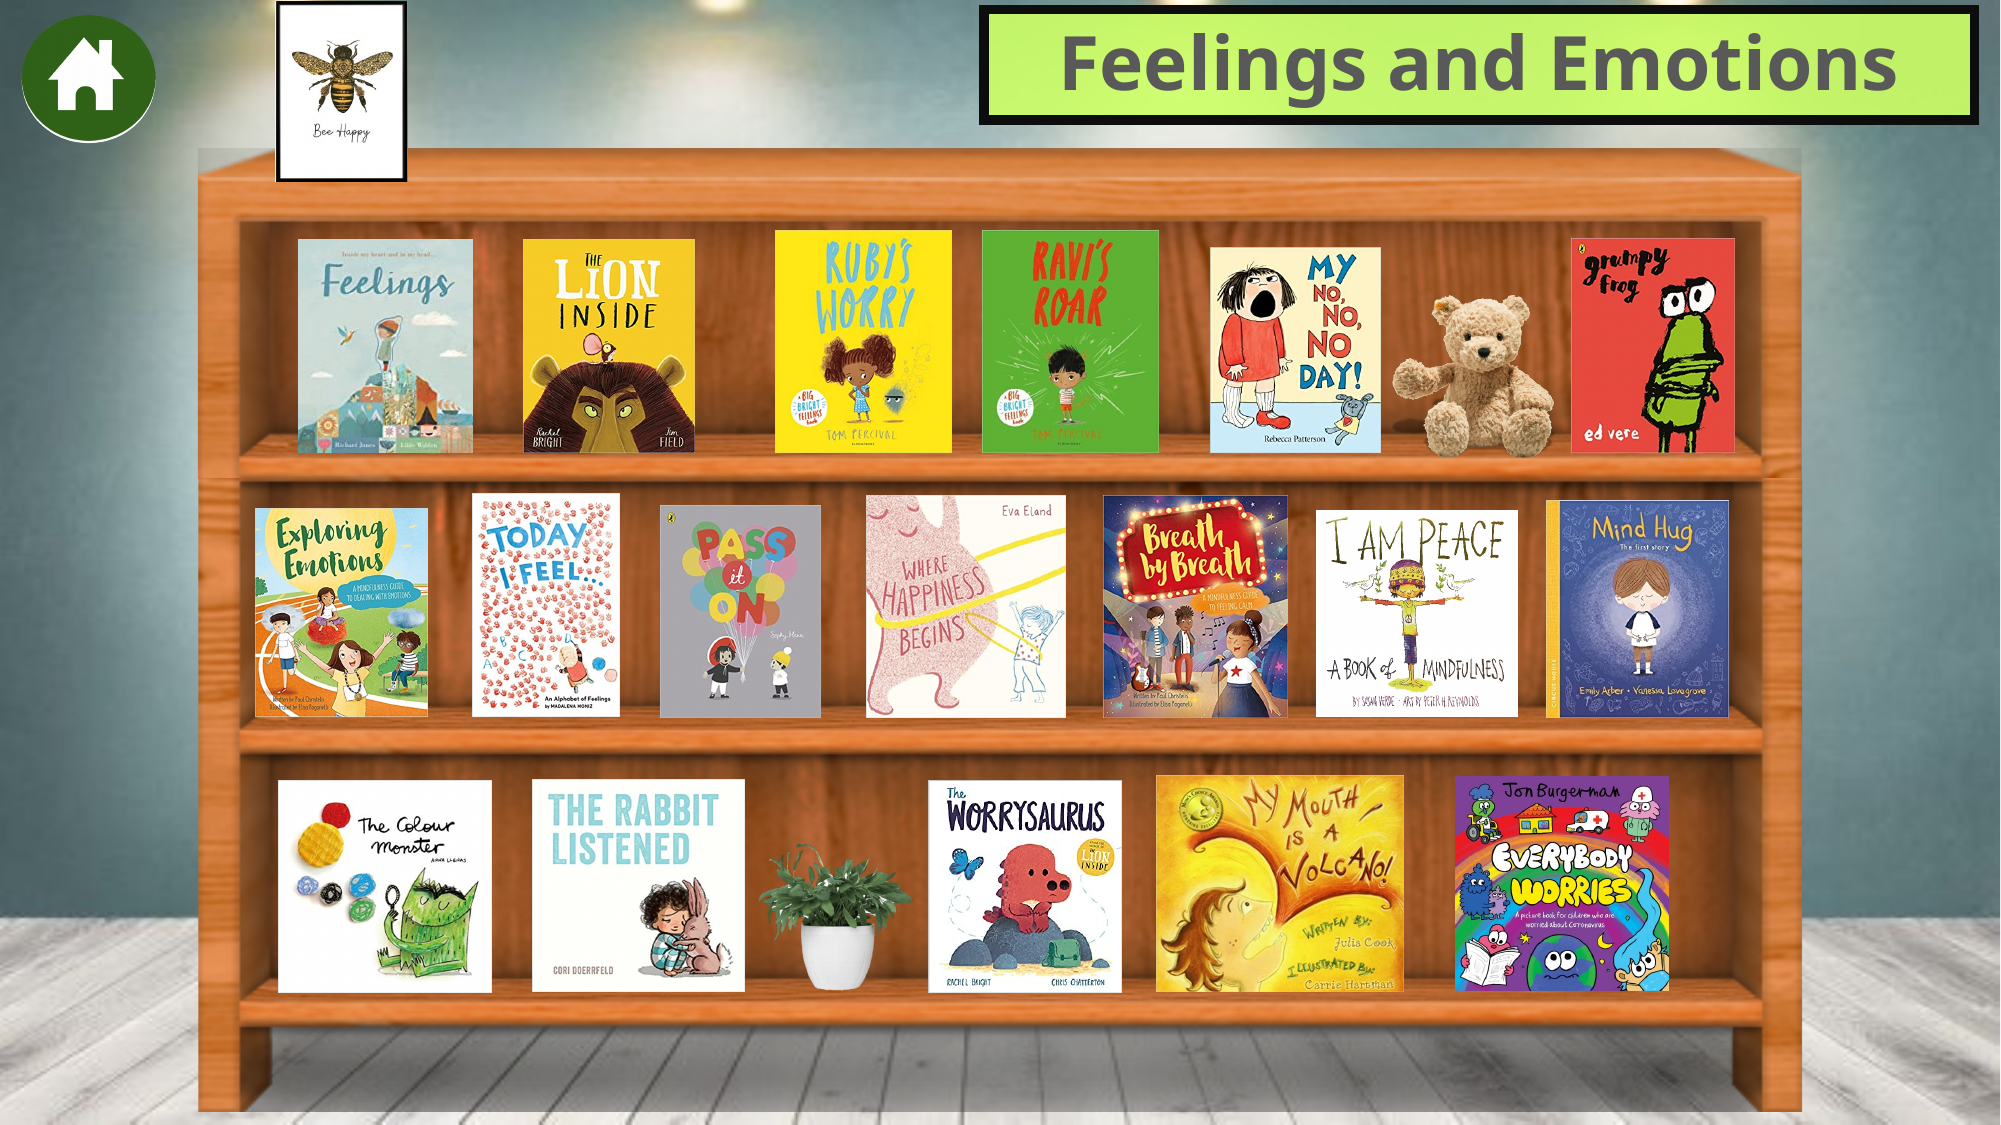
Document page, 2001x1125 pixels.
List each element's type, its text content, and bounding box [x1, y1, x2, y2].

picture [14, 9, 163, 149]
text_box Feelings and Emotions [984, 9, 1975, 120]
picture [197, 1, 1803, 1112]
